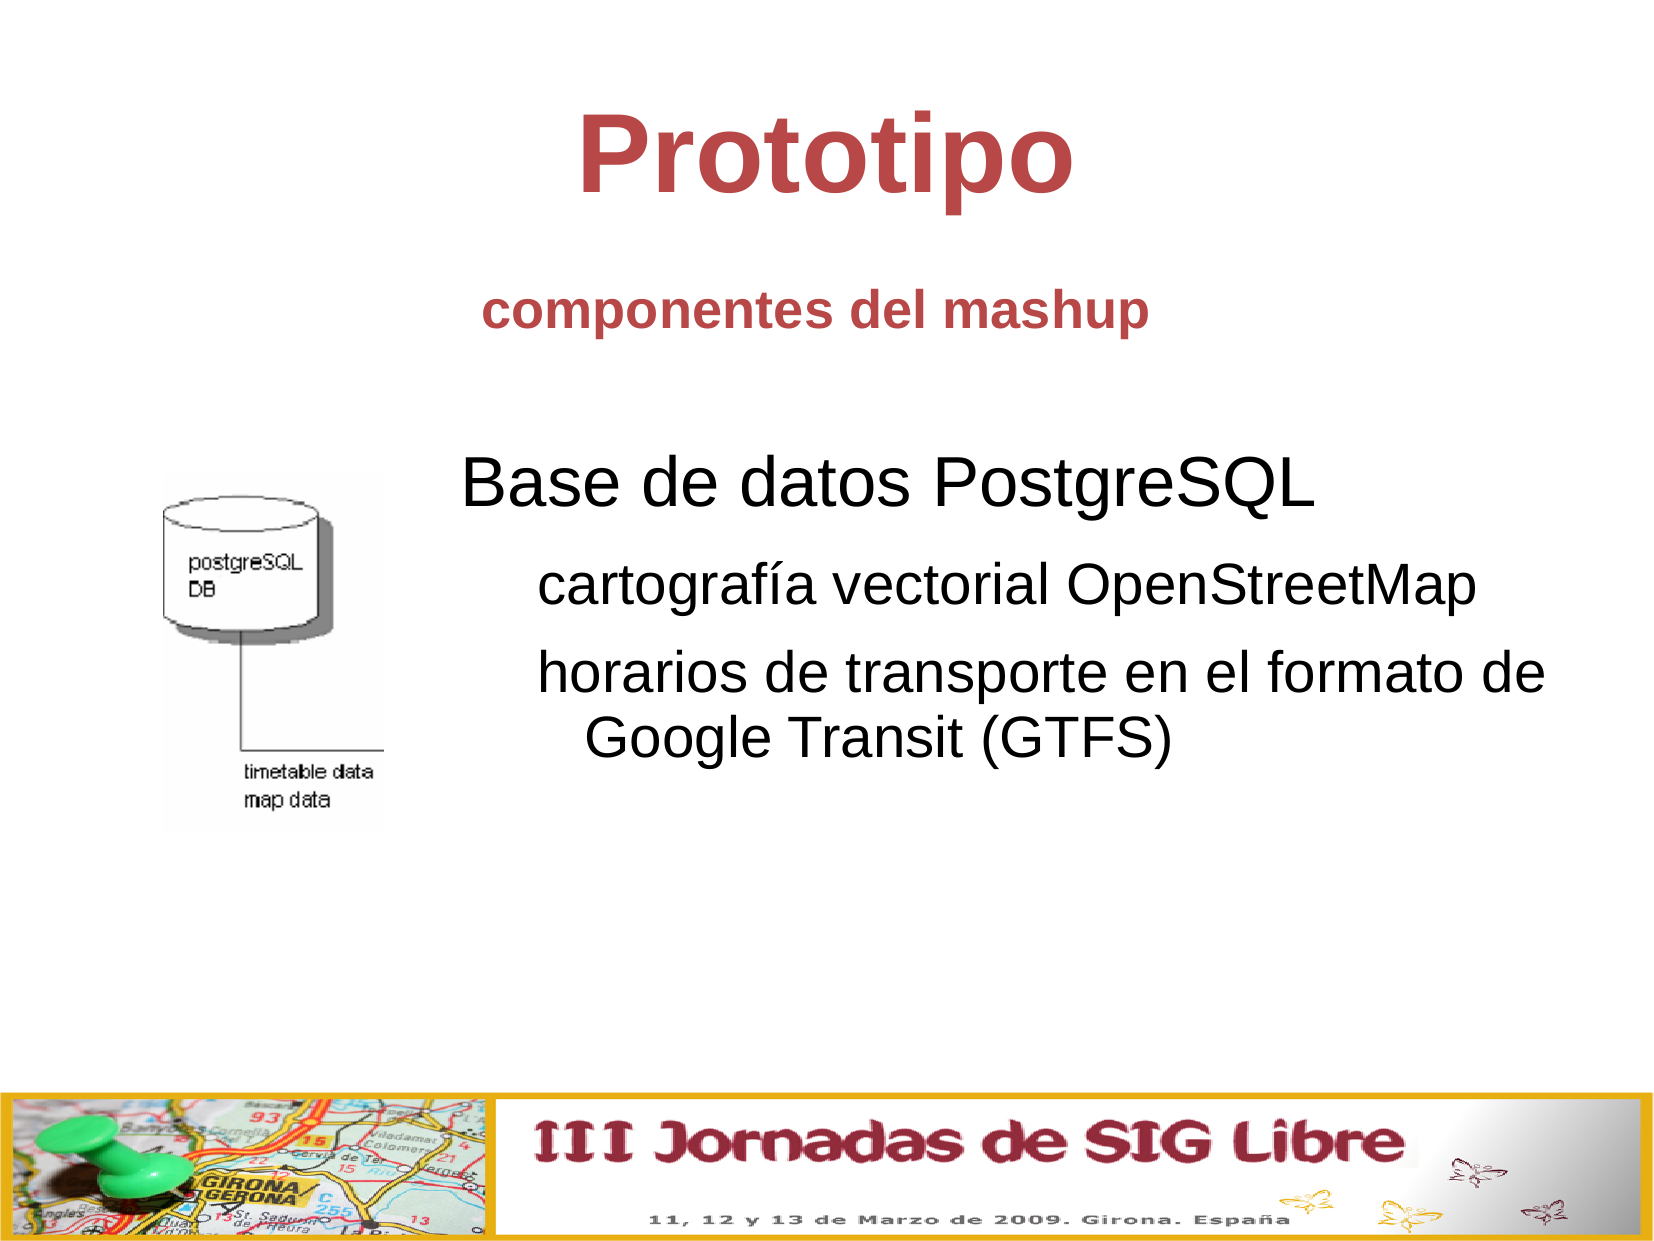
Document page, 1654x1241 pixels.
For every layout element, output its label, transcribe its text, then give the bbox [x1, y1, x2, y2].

picture [163, 473, 384, 833]
text_box componentes del mashup [466, 271, 1167, 369]
picture [0, 1092, 1654, 1241]
title Prototipo [82, 49, 1571, 257]
list Base de datos PostgreSQL cartografía vectorial OpenStreetMap horarios de transporte en el formato de Google Transit (GTFS) [442, 442, 1571, 1047]
